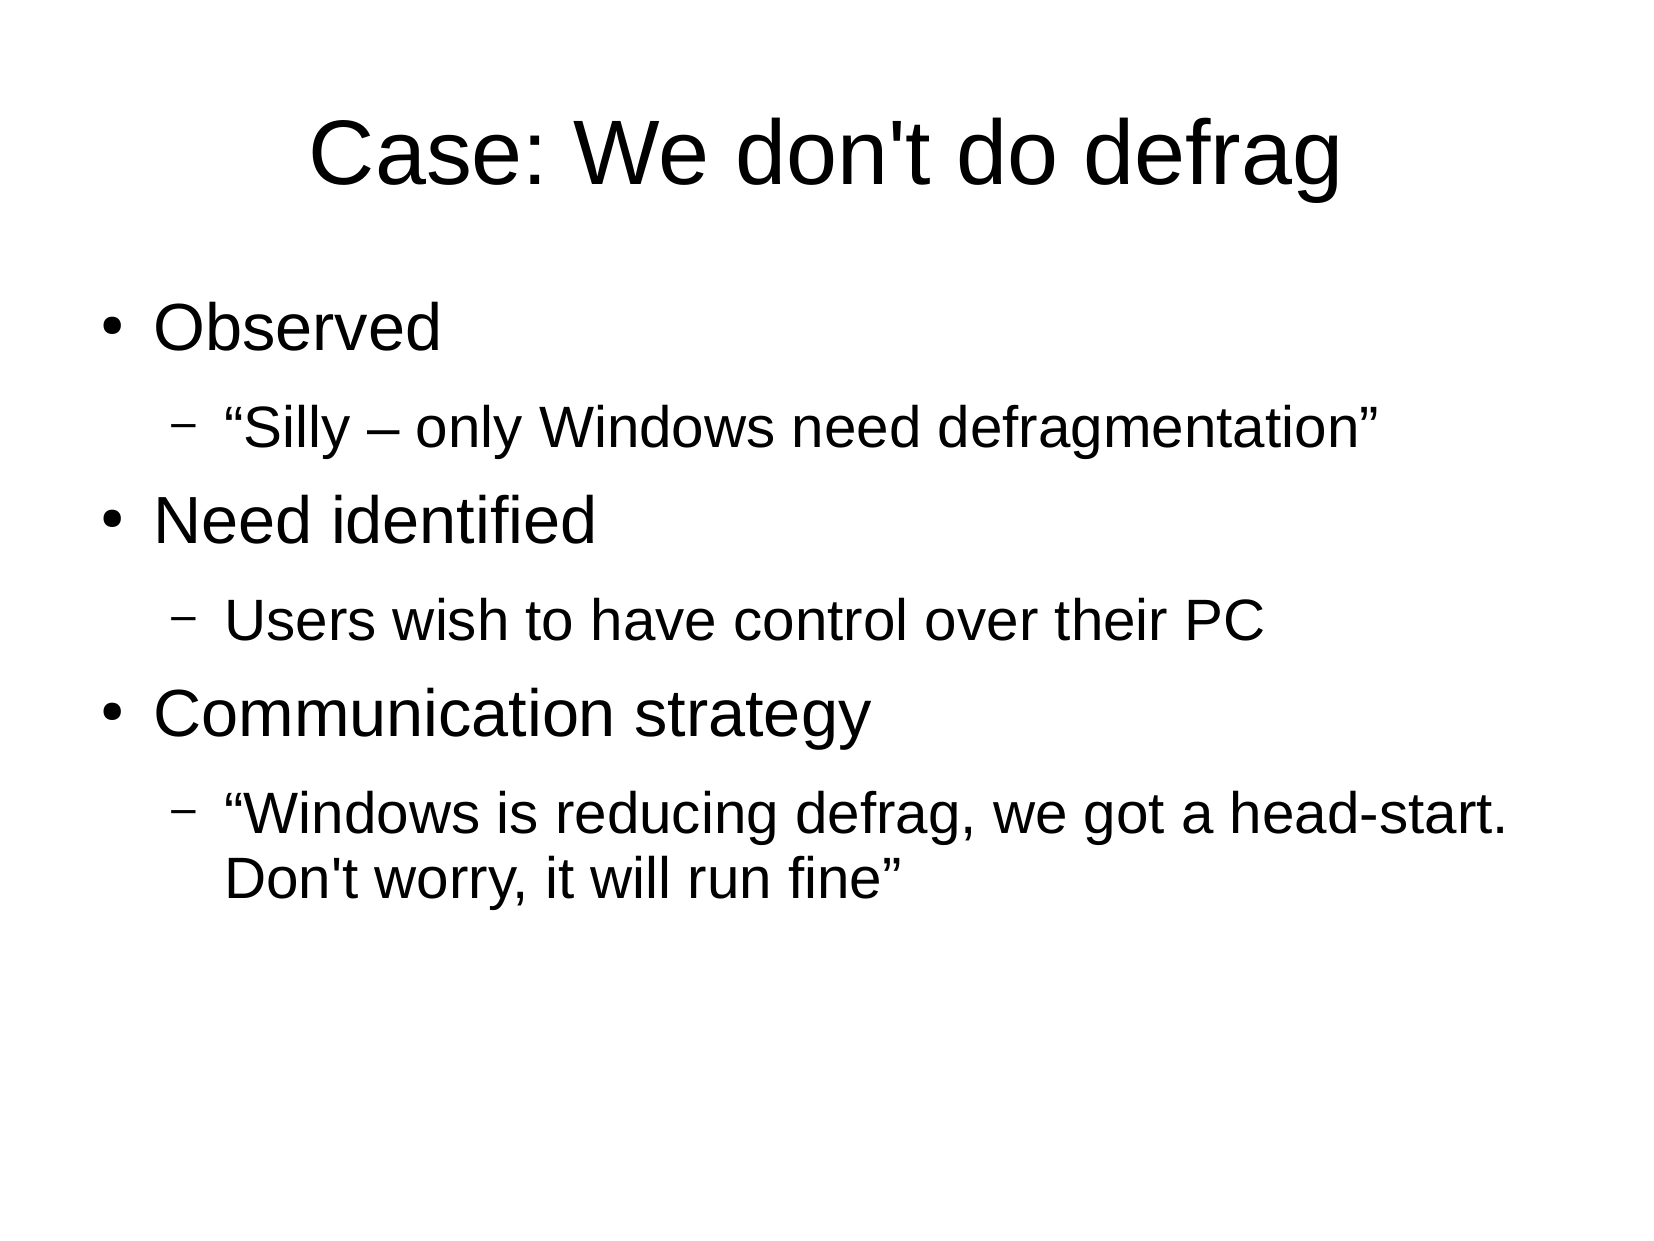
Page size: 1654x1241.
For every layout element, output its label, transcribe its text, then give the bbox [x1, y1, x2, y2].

title Case: We don't do defrag [82, 49, 1571, 257]
list Observed “Silly – only Windows need defragmentation” Need identified Users wish to have control over their PC Communication strategy “Windows is reducing defrag, we got a head-start. Don't worry, it will run fine” [82, 290, 1571, 1010]
